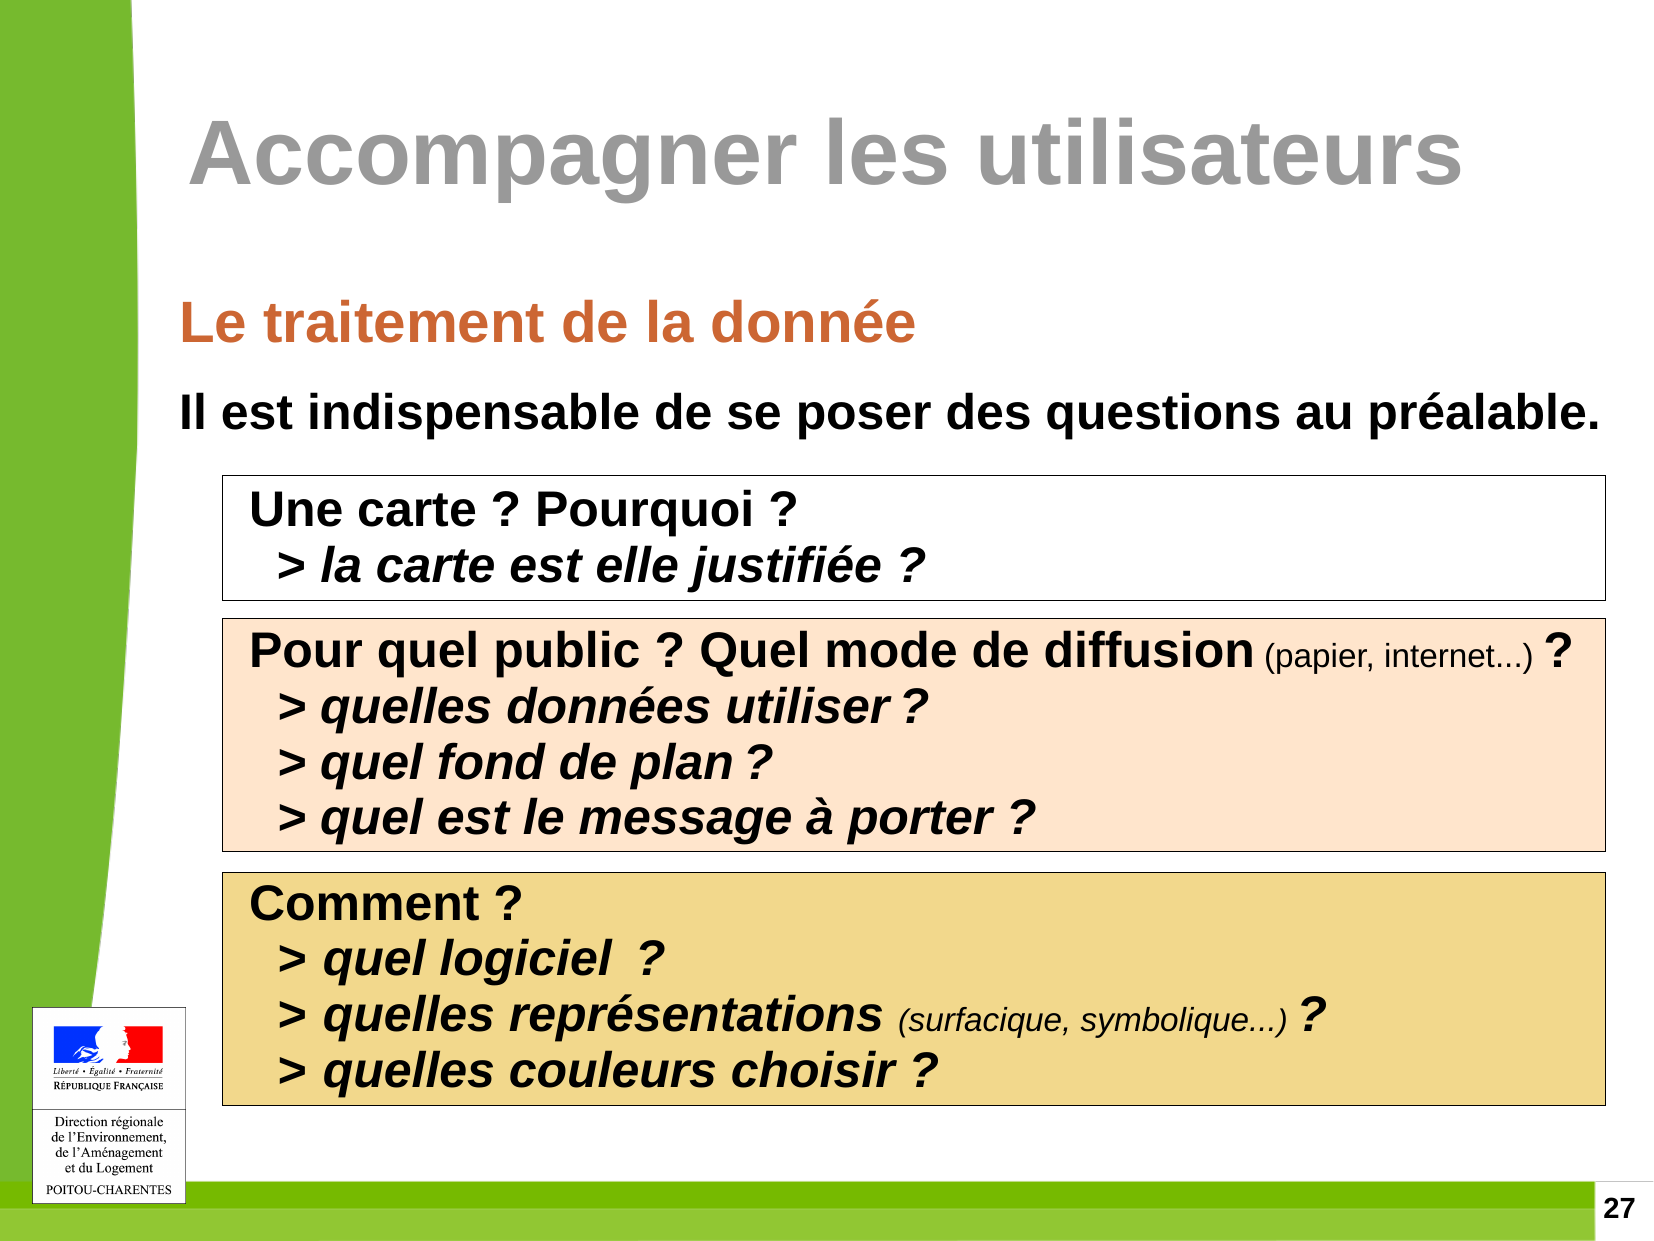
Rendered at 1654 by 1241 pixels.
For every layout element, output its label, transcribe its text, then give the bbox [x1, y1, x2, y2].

picture [0, 0, 1654, 1241]
text_box [1585, 618, 1606, 852]
text_box [1585, 872, 1606, 1106]
list Le traitement de la donnée Il est indispensable de se poser des questions au préalable. [179, 290, 1613, 444]
text_box [222, 618, 249, 852]
text_box [222, 872, 249, 1106]
list Une carte ? Pourquoi ? > la carte est elle justifiée ? Pour quel public ? Quel mode de diffusion (papier, internet...) ? > quelles données utiliser ? > quel fond de plan ? > quel est le message à porter ? Comment ? > quel logiciel ? > quelles représentations (surfacique, symbolique...) ? > quelles couleurs choisir ? [249, 481, 1585, 1181]
title Accompagner les utilisateurs [82, 49, 1571, 257]
